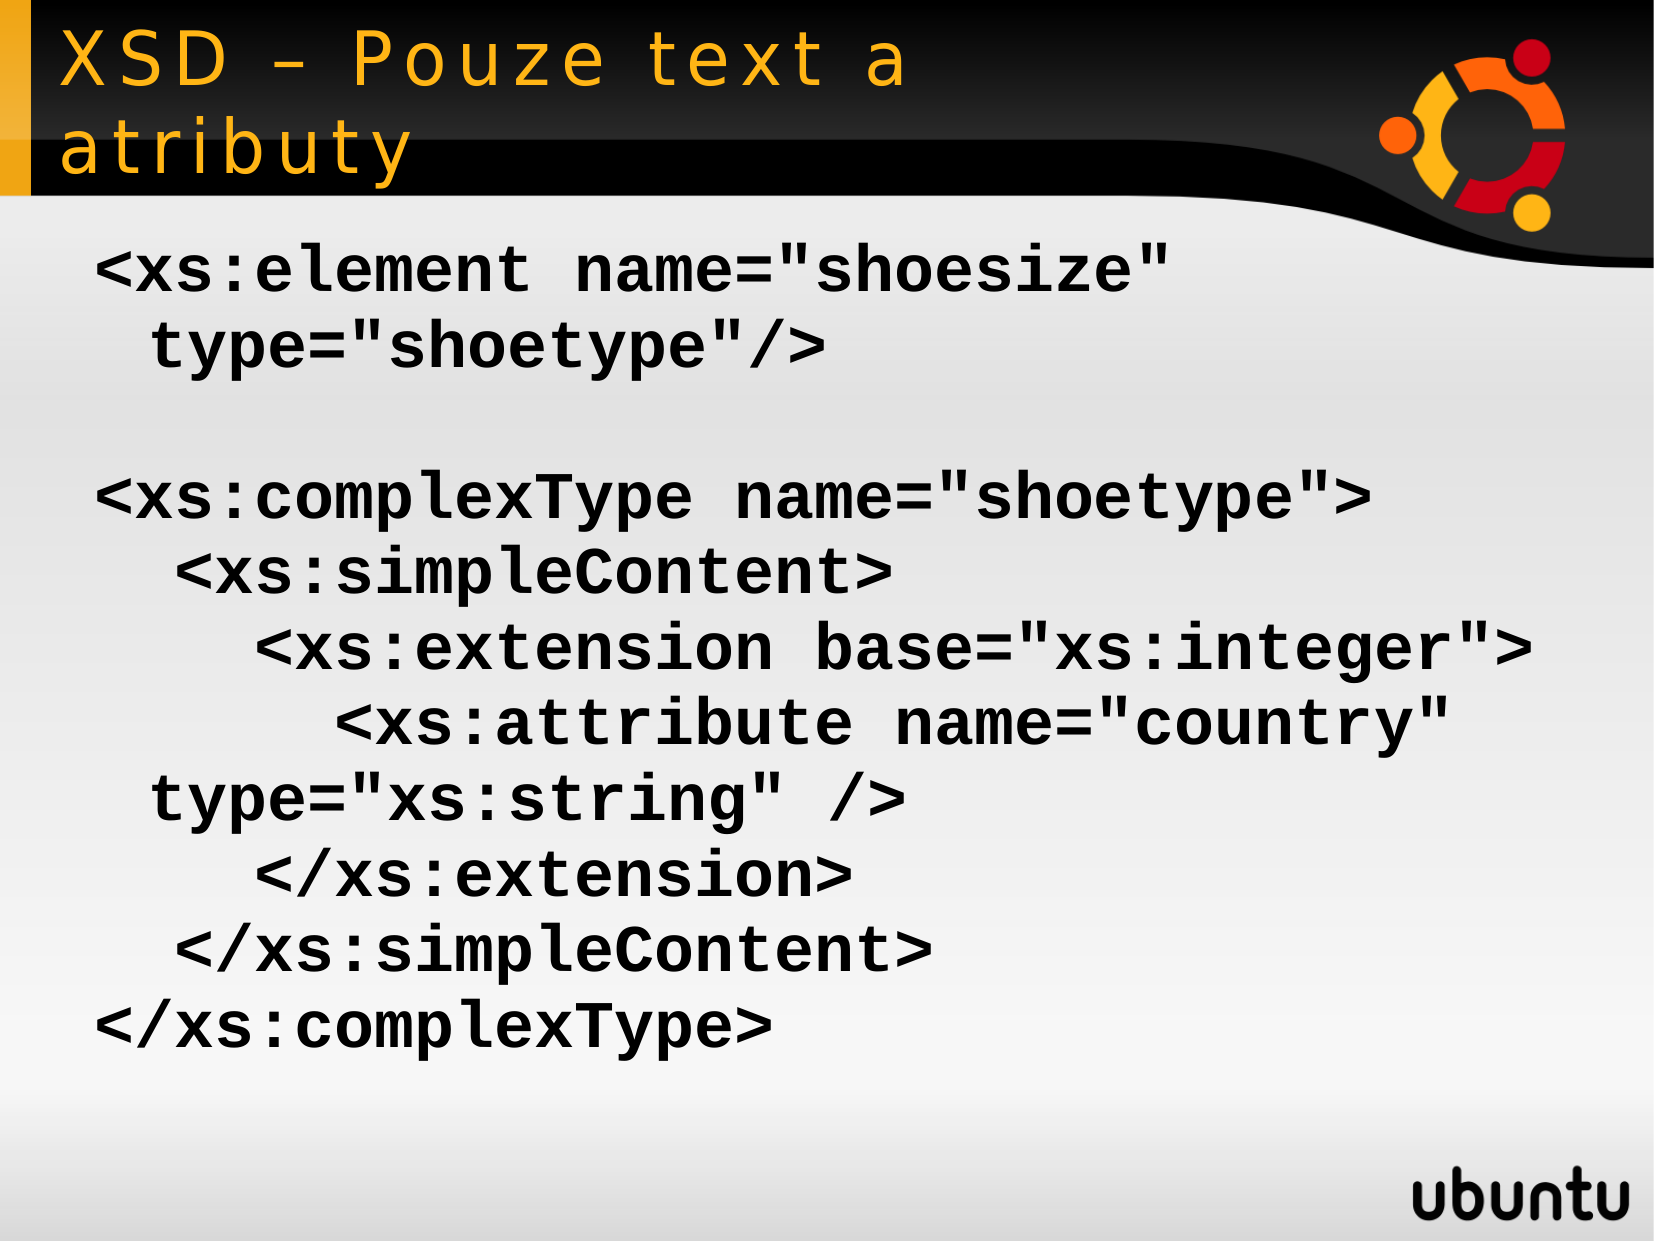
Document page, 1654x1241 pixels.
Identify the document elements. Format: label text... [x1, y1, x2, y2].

list <xs:element name="shoesize" type="shoetype"/> <xs:complexType name="shoetype"> <xs:simpleContent> <xs:extension base="xs:integer"> <xs:attribute name="country" type="xs:string" /> </xs:extension> </xs:simpleContent> </xs:complexType> [76, 236, 1565, 1068]
title XSD – Pouze text a atributy [59, 16, 1270, 191]
picture [0, 0, 1654, 1241]
